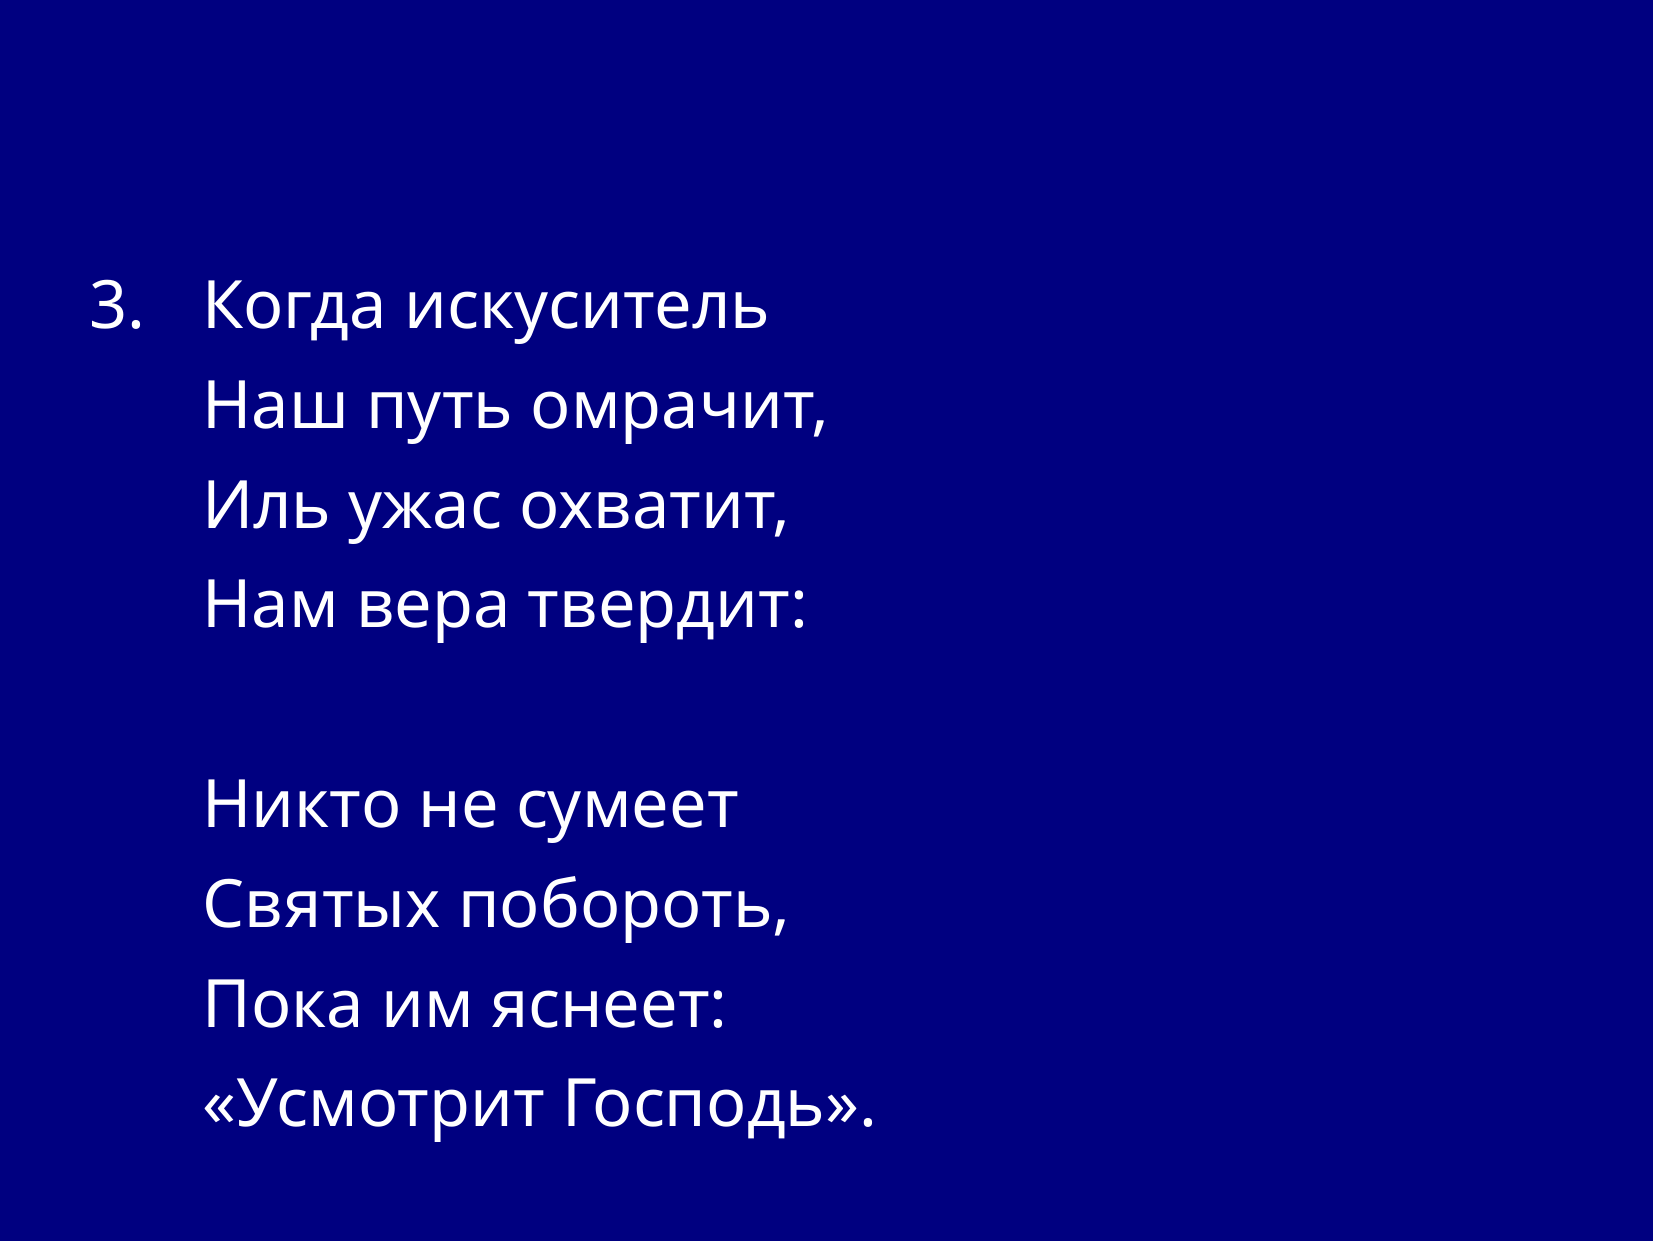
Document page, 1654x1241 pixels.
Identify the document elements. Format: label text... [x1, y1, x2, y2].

text_box 3. Когда искуситель Наш путь омрачит, Иль ужас охватит, Нам вера твердит: Никто не сумеет Святых побороть, Пока им яснеет: «Усмотрит Господь». [75, 150, 1576, 1163]
